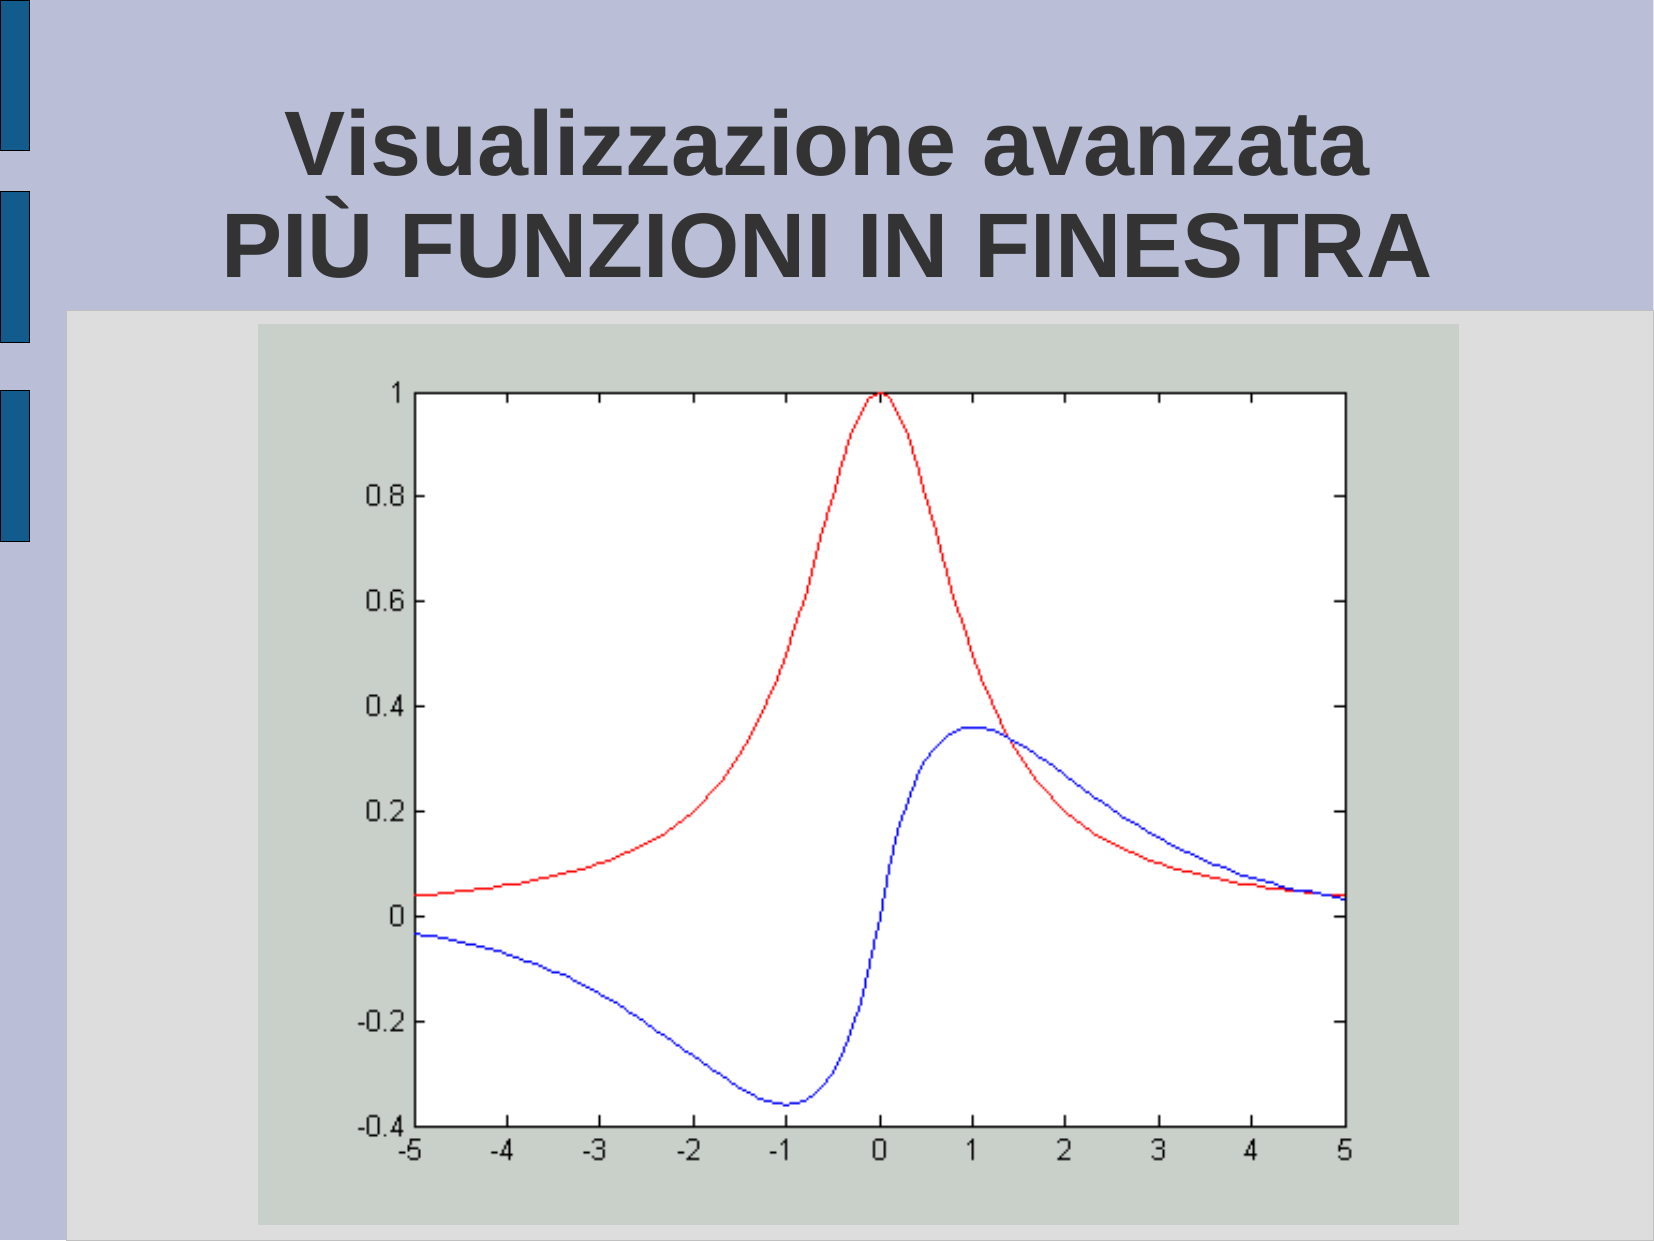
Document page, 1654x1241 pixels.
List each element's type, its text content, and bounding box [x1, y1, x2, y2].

title Visualizzazione avanzata PIÙ FUNZIONI IN FINESTRA [121, 91, 1534, 299]
picture [258, 324, 1459, 1225]
